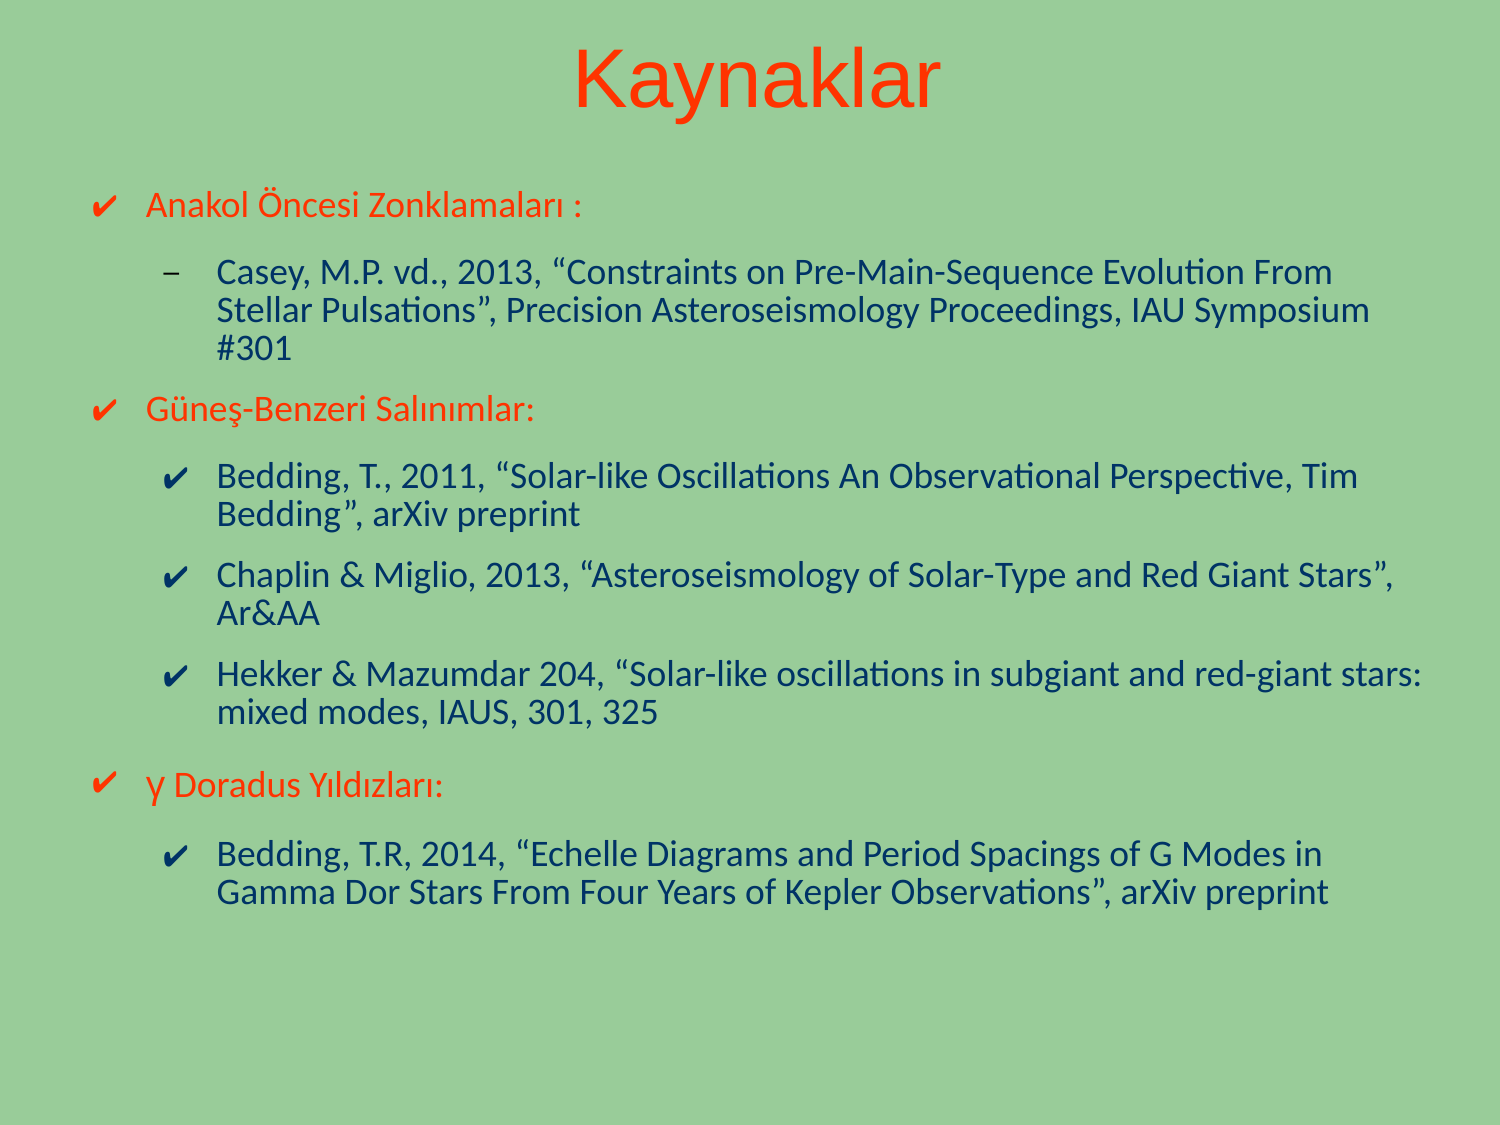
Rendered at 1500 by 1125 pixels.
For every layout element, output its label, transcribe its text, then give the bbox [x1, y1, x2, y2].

list Anakol Öncesi Zonklamaları : Casey, M.P. vd., 2013, “Constraints on Pre-Main-Sequence Evolution From Stellar Pulsations”, Precision Asteroseismology Proceedings, IAU Symposium #301 Güneş-Benzeri Salınımlar: Bedding, T., 2011, “Solar-like Oscillations An Observational Perspective, Tim Bedding”, arXiv preprint Chaplin & Miglio, 2013, “Asteroseismology of Solar-Type and Red Giant Stars”, Ar&AA Hekker & Mazumdar 204, “Solar-like oscillations in subgiant and red-giant stars: mixed modes, IAUS, 301, 325 γ Doradus Yıldızları: Bedding, T.R, 2014, “Echelle Diagrams and Period Spacings of G Modes in Gamma Dor Stars From Four Years of Kepler Observations”, arXiv preprint [75, 189, 1425, 1047]
text_box Kaynaklar [90, 24, 1426, 133]
